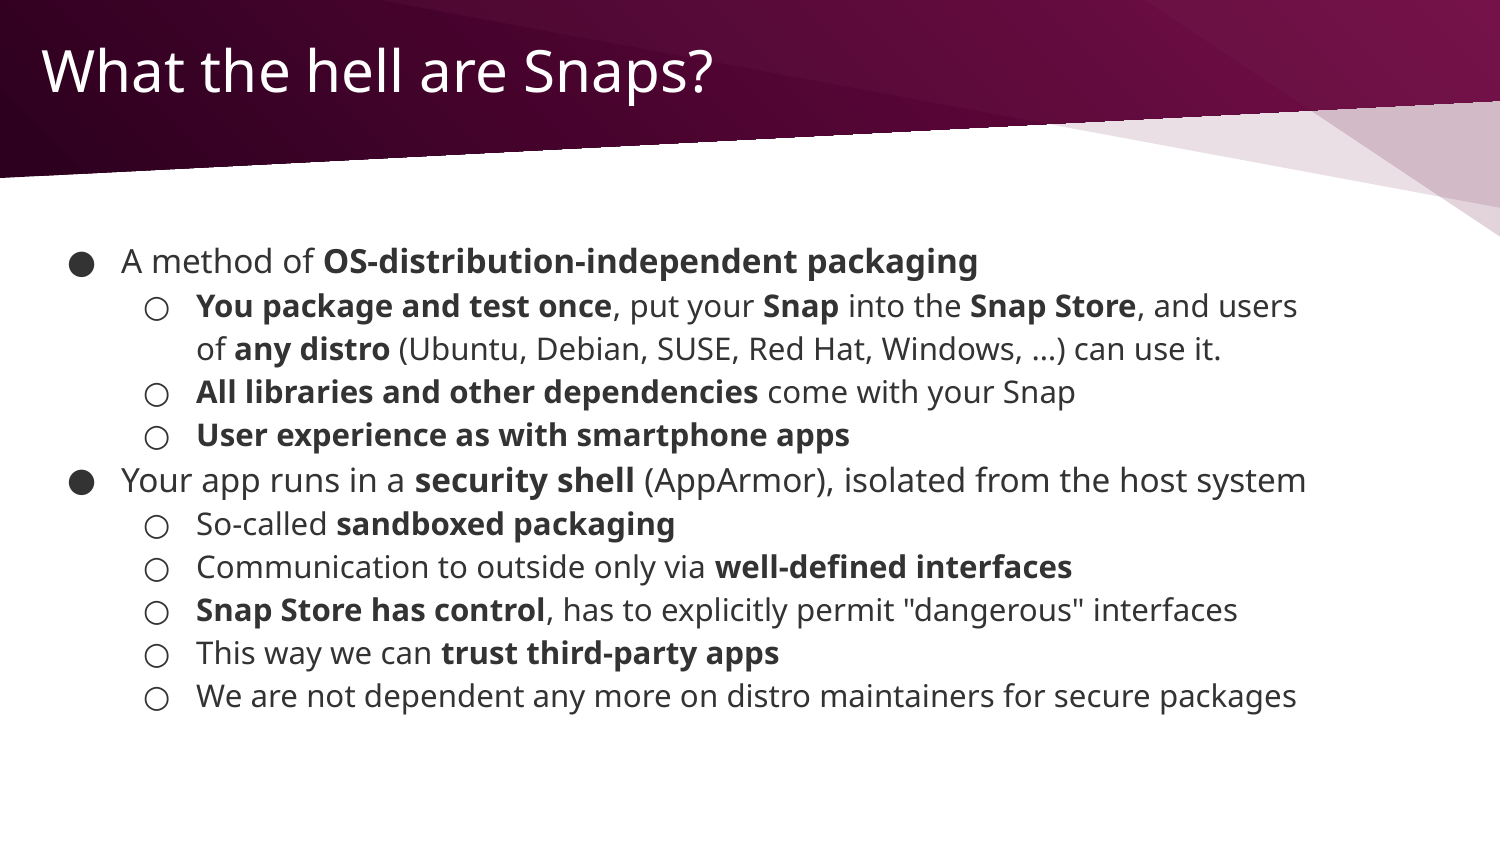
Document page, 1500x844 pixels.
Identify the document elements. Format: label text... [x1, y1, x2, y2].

list A method of OS-distribution-independent packaging You package and test once, put your Snap into the Snap Store, and users of any distro (Ubuntu, Debian, SUSE, Red Hat, Windows, …) can use it. All libraries and other dependencies come with your Snap User experience as with smartphone apps Your app runs in a security shell (AppArmor), isolated from the host system So-called sandboxed packaging Communication to outside only via well-defined interfaces Snap Store has control, has to explicitly permit "dangerous" interfaces This way we can trust third-party apps We are not dependent any more on distro maintainers for secure packages [35, 229, 1324, 789]
title What the hell are Snaps? [41, 5, 1336, 134]
